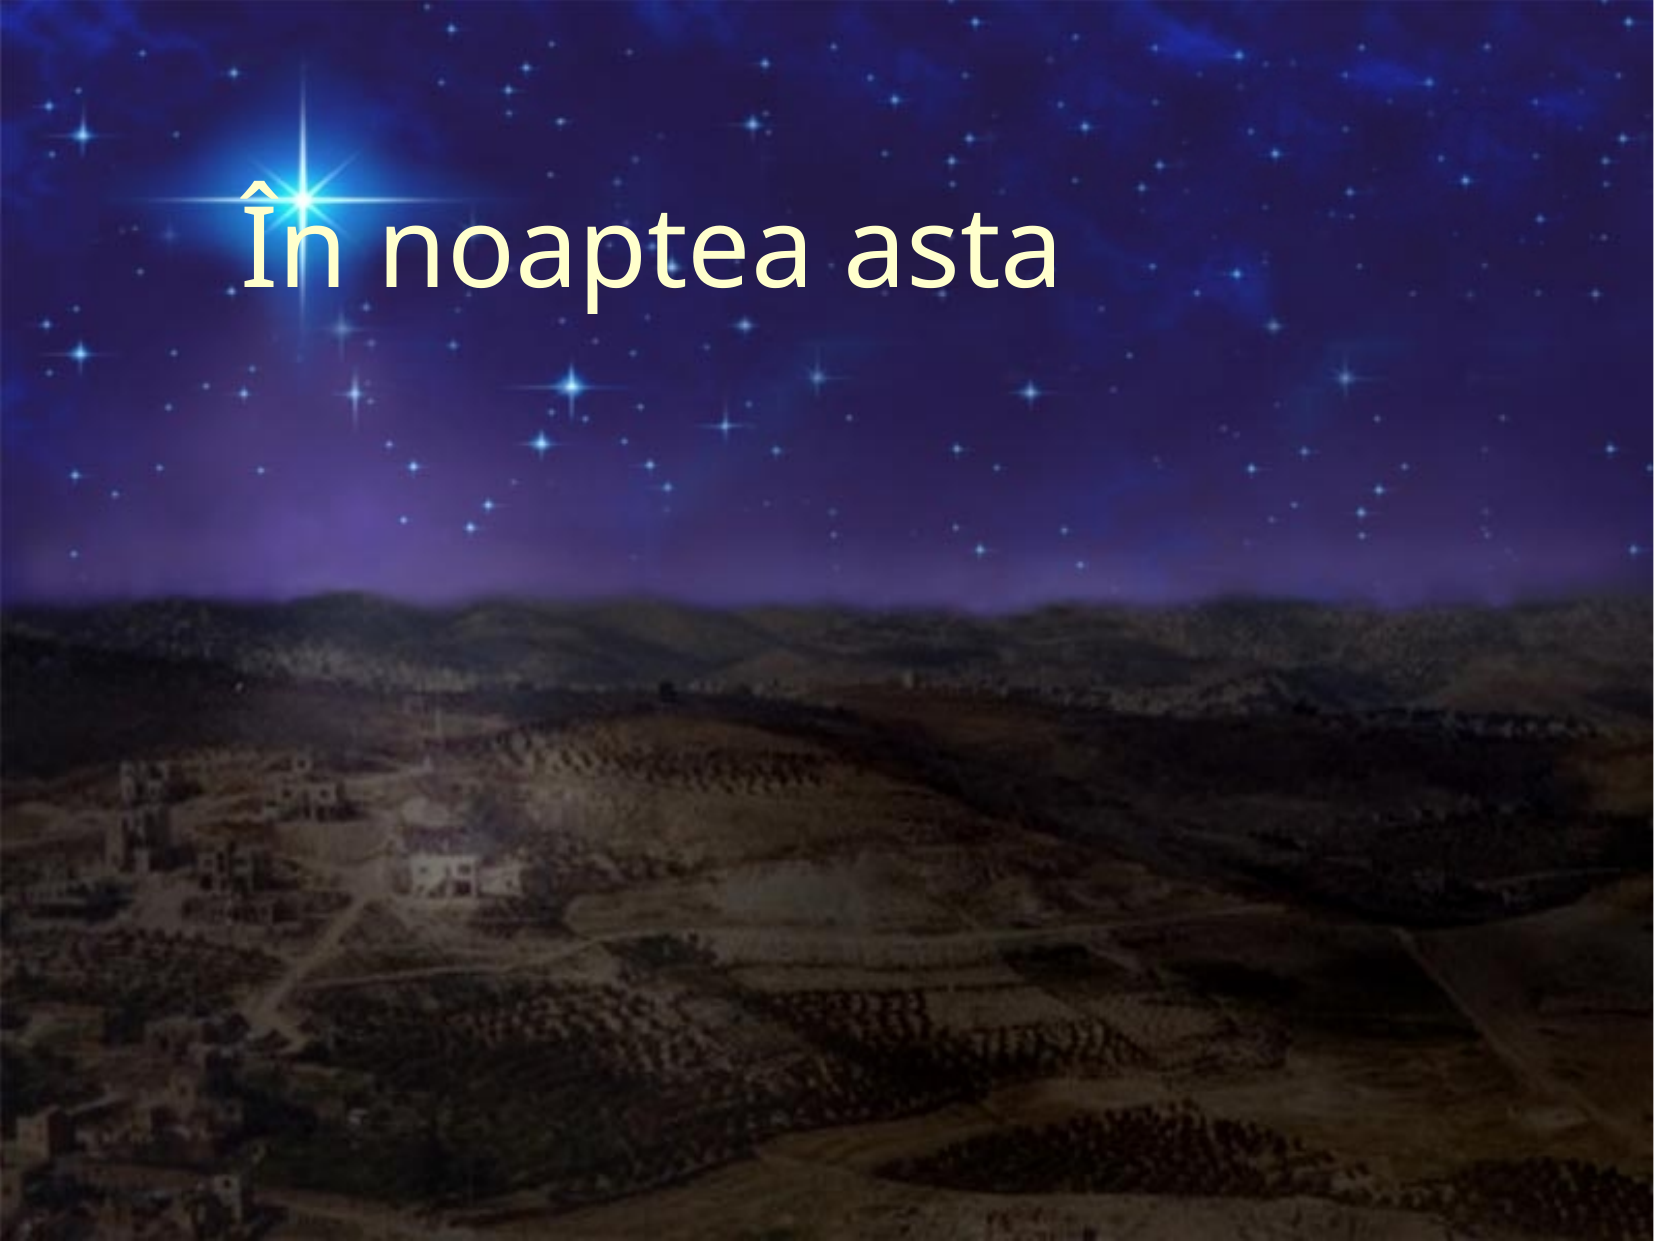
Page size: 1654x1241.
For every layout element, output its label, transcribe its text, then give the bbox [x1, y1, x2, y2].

text_box În noaptea asta [165, 159, 1140, 485]
picture [0, 0, 1654, 1241]
